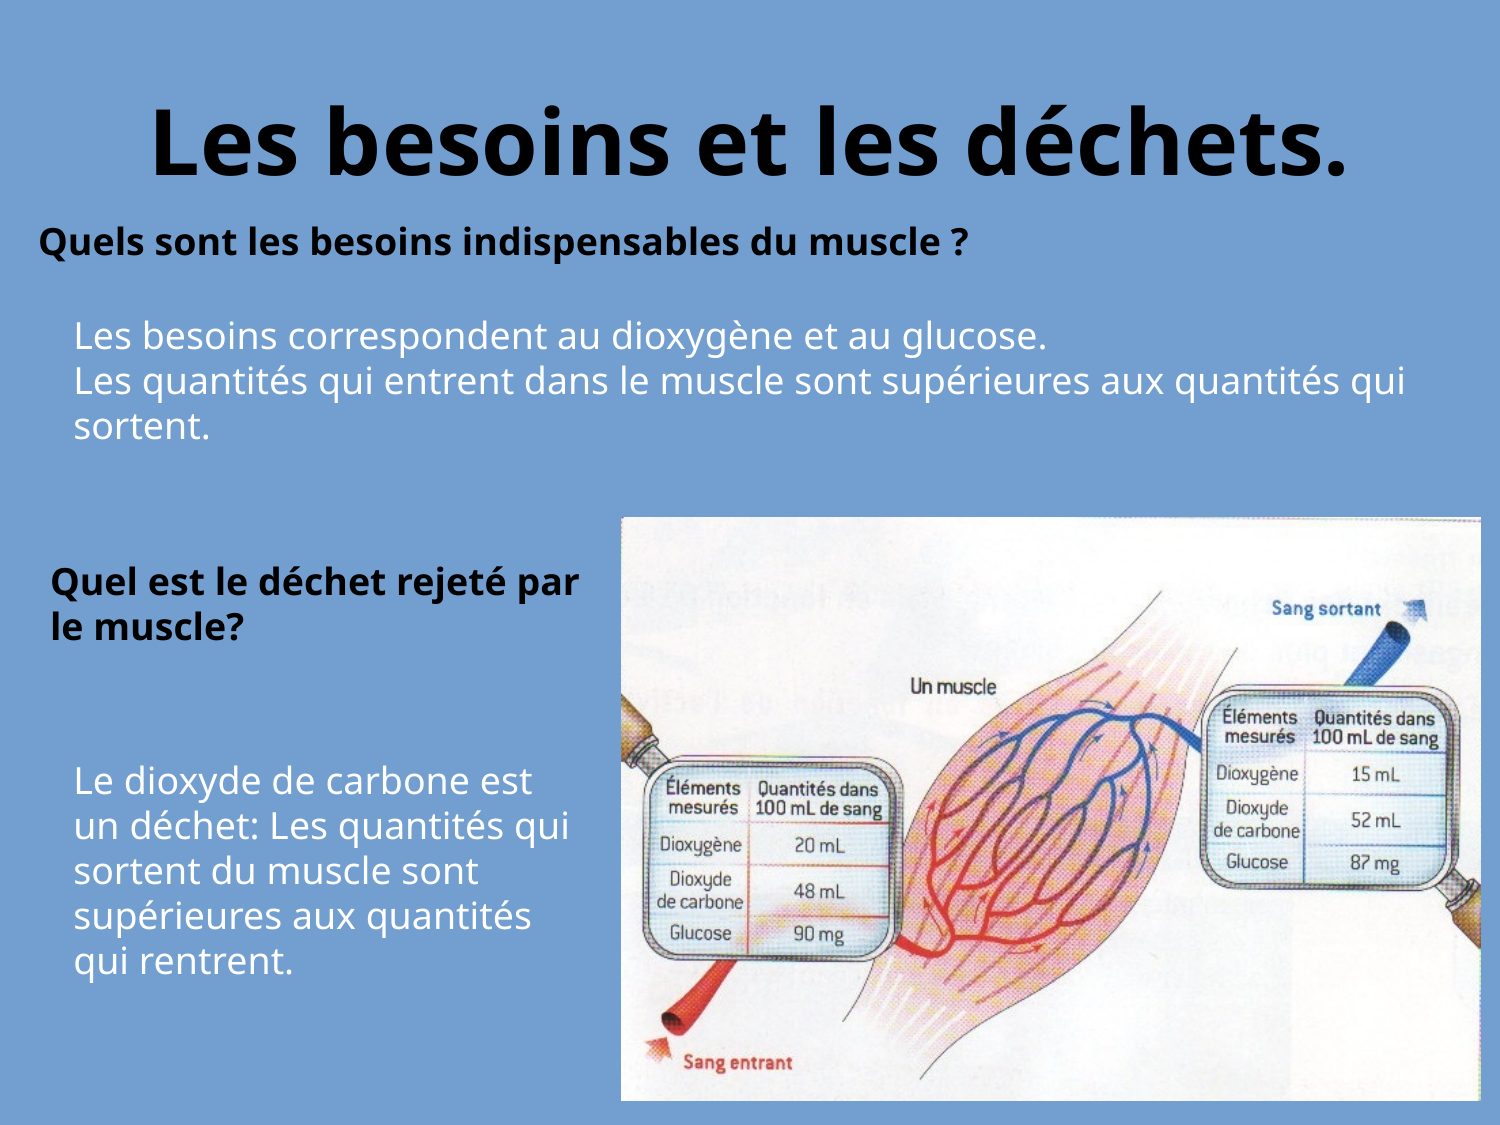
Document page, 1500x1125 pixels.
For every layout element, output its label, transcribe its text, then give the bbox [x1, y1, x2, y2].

picture [621, 517, 1481, 1101]
text_box Quels sont les besoins indispensables du muscle ? [23, 210, 1231, 271]
text_box Les besoins correspondent au dioxygène et au glucose. Les quantités qui entrent dans le muscle sont supérieures aux quantités qui sortent. [58, 304, 1453, 455]
text_box Le dioxyde de carbone est un déchet: Les quantités qui sortent du muscle sont supérieures aux quantités qui rentrent. [58, 749, 598, 990]
text_box Les besoins et les déchets. [74, 45, 1425, 233]
text_box Quel est le déchet rejeté par le muscle? [35, 550, 598, 656]
